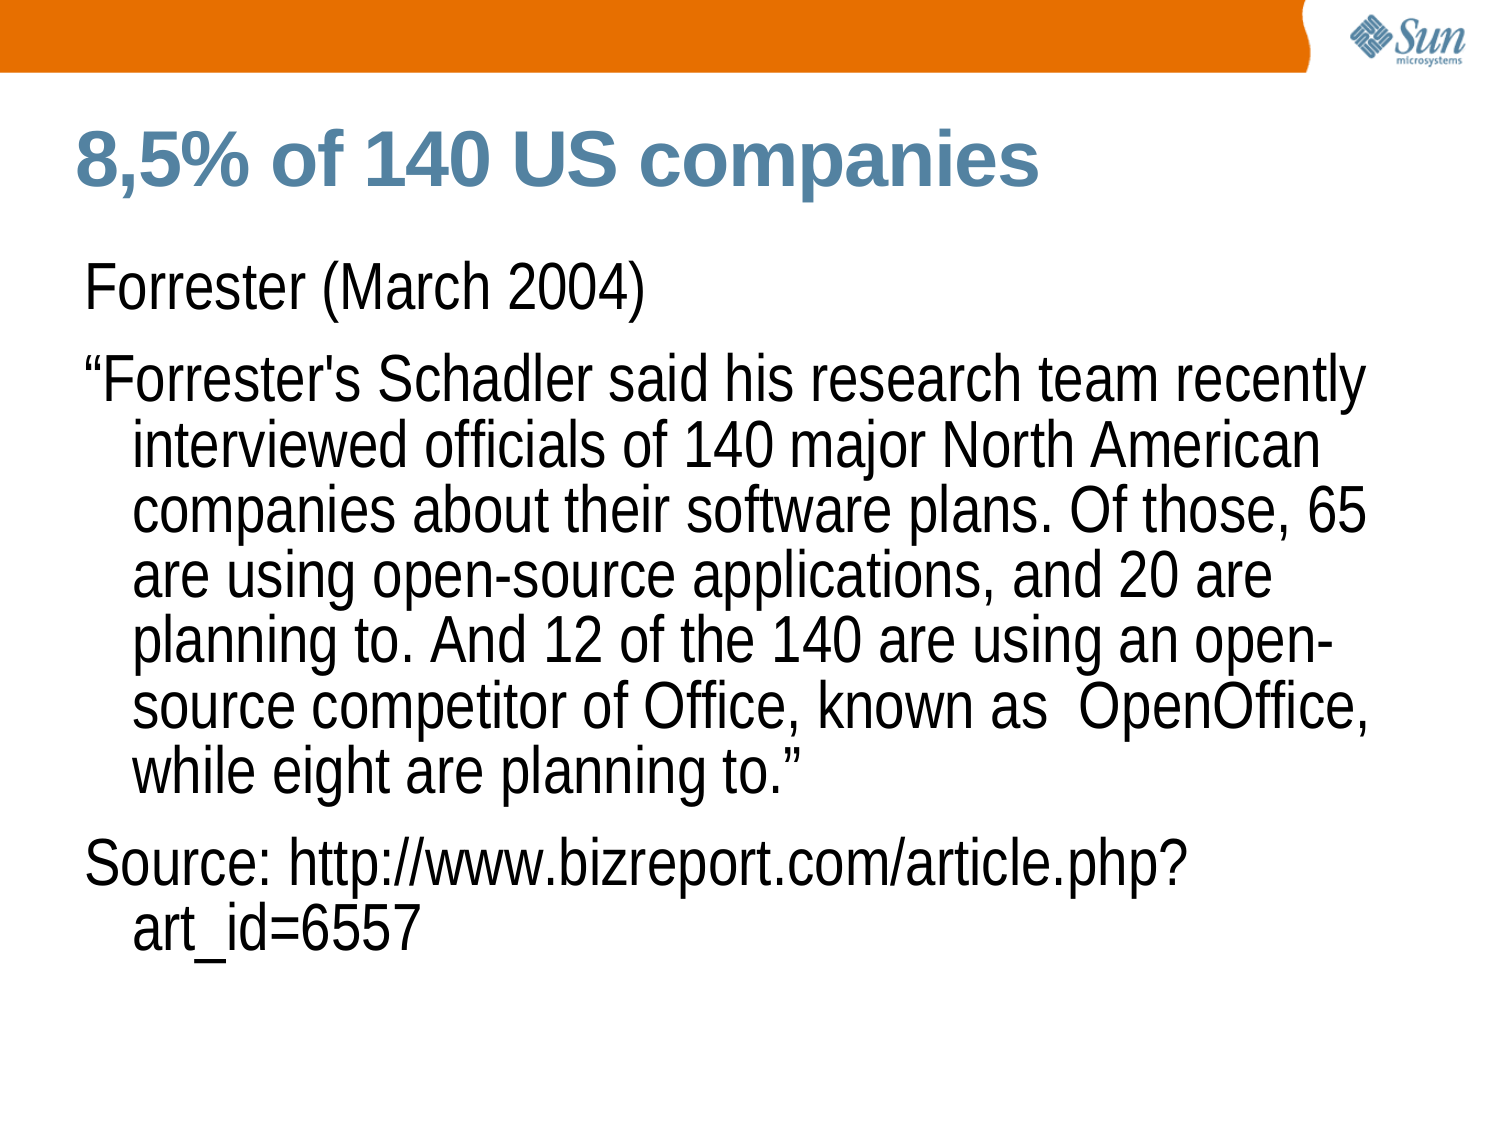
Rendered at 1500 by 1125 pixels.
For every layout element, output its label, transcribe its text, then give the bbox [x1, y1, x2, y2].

title 8,5% of 140 US companies [75, 122, 1438, 228]
picture [0, 0, 1500, 75]
list Forrester (March 2004) “Forrester's Schadler said his research team recently interviewed officials of 140 major North American companies about their software plans. Of those, 65 are using open-source applications, and 20 are planning to. And 12 of the 140 are using an open-source competitor of Office, known as OpenOffice, while eight are planning to.” Source: http://www.bizreport.com/article.php?art_id=6557 [64, 257, 1402, 1017]
